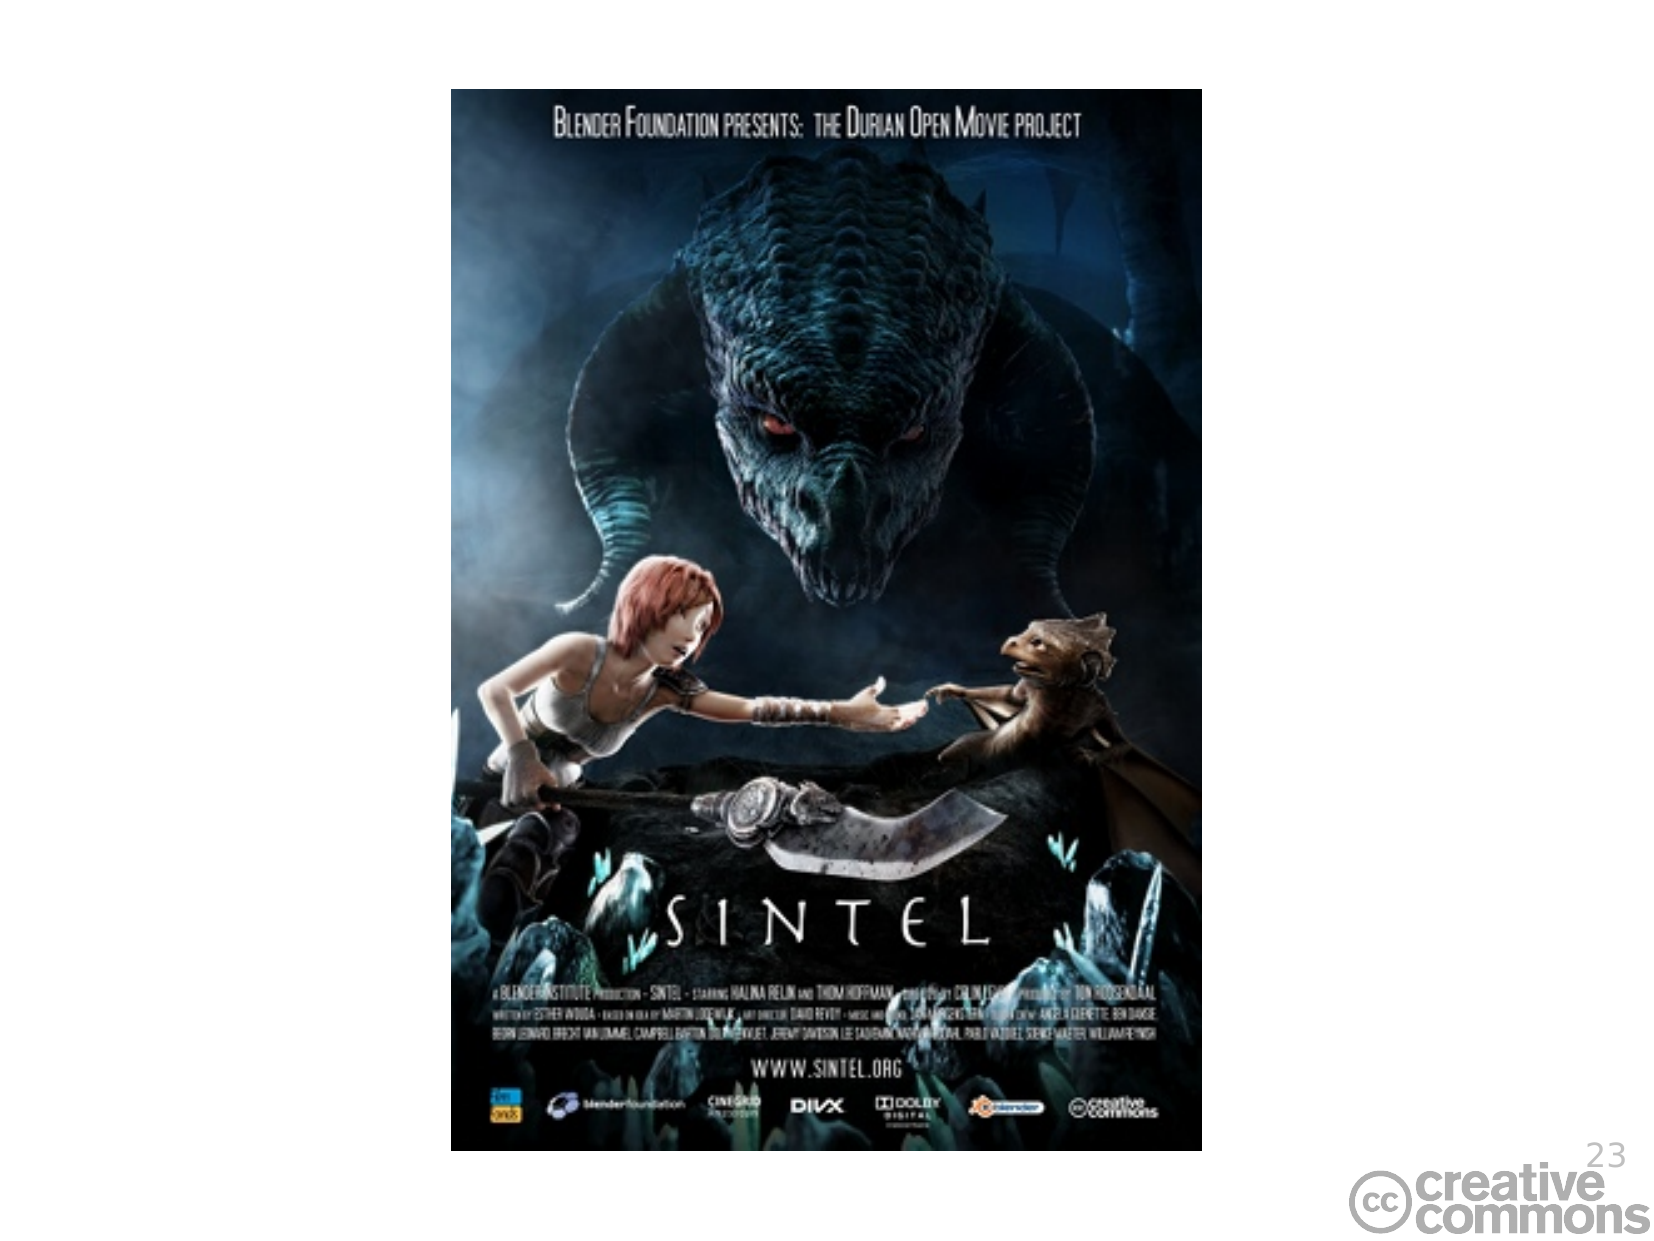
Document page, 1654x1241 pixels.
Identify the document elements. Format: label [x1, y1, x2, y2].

picture [1349, 1162, 1650, 1234]
picture [451, 89, 1202, 1151]
